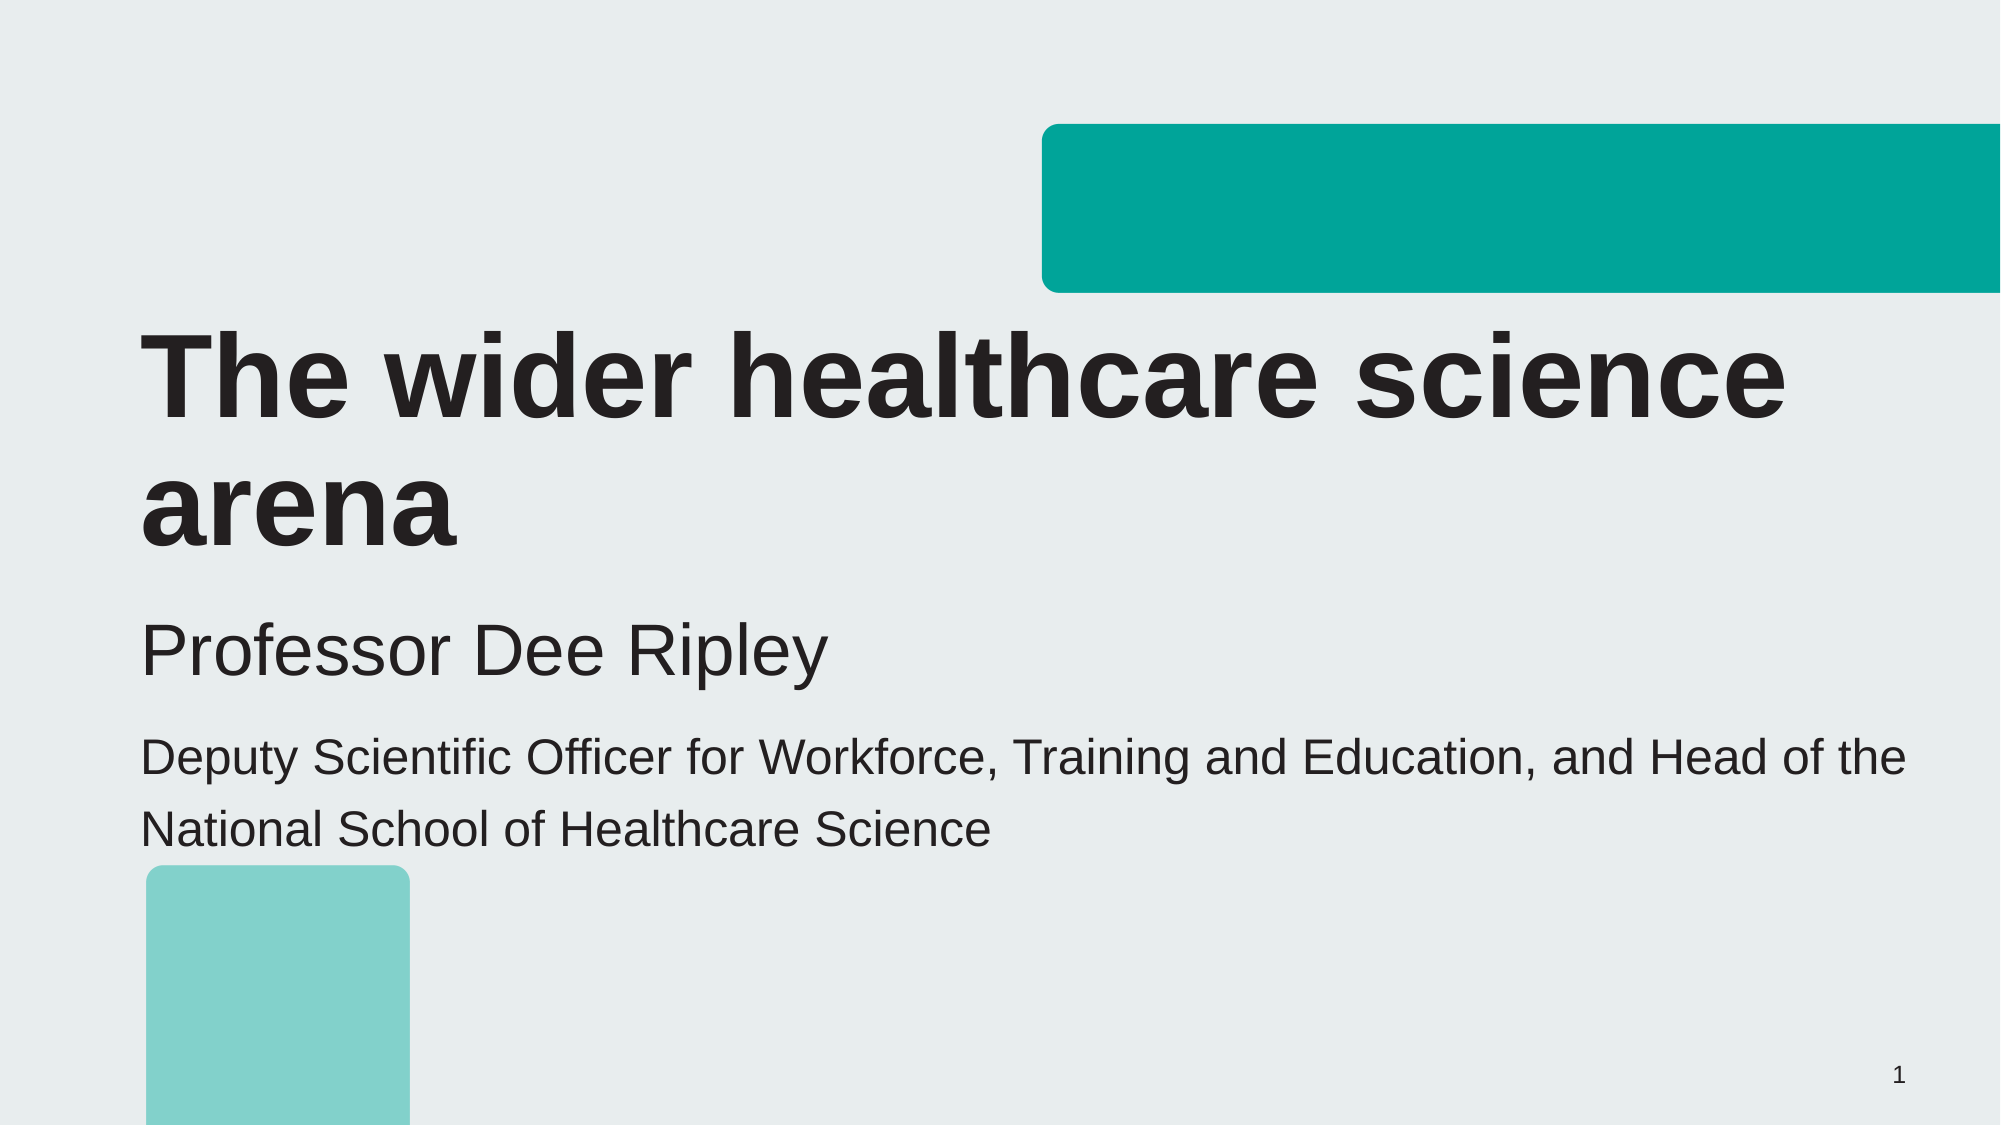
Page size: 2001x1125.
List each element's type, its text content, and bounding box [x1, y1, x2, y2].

list The wider healthcare science arena [140, 314, 1910, 572]
text_box Professor Dee Ripley Deputy Scientific Officer for Workforce, Training and Education, and Head of the National School of Healthcare Science [140, 612, 1910, 936]
